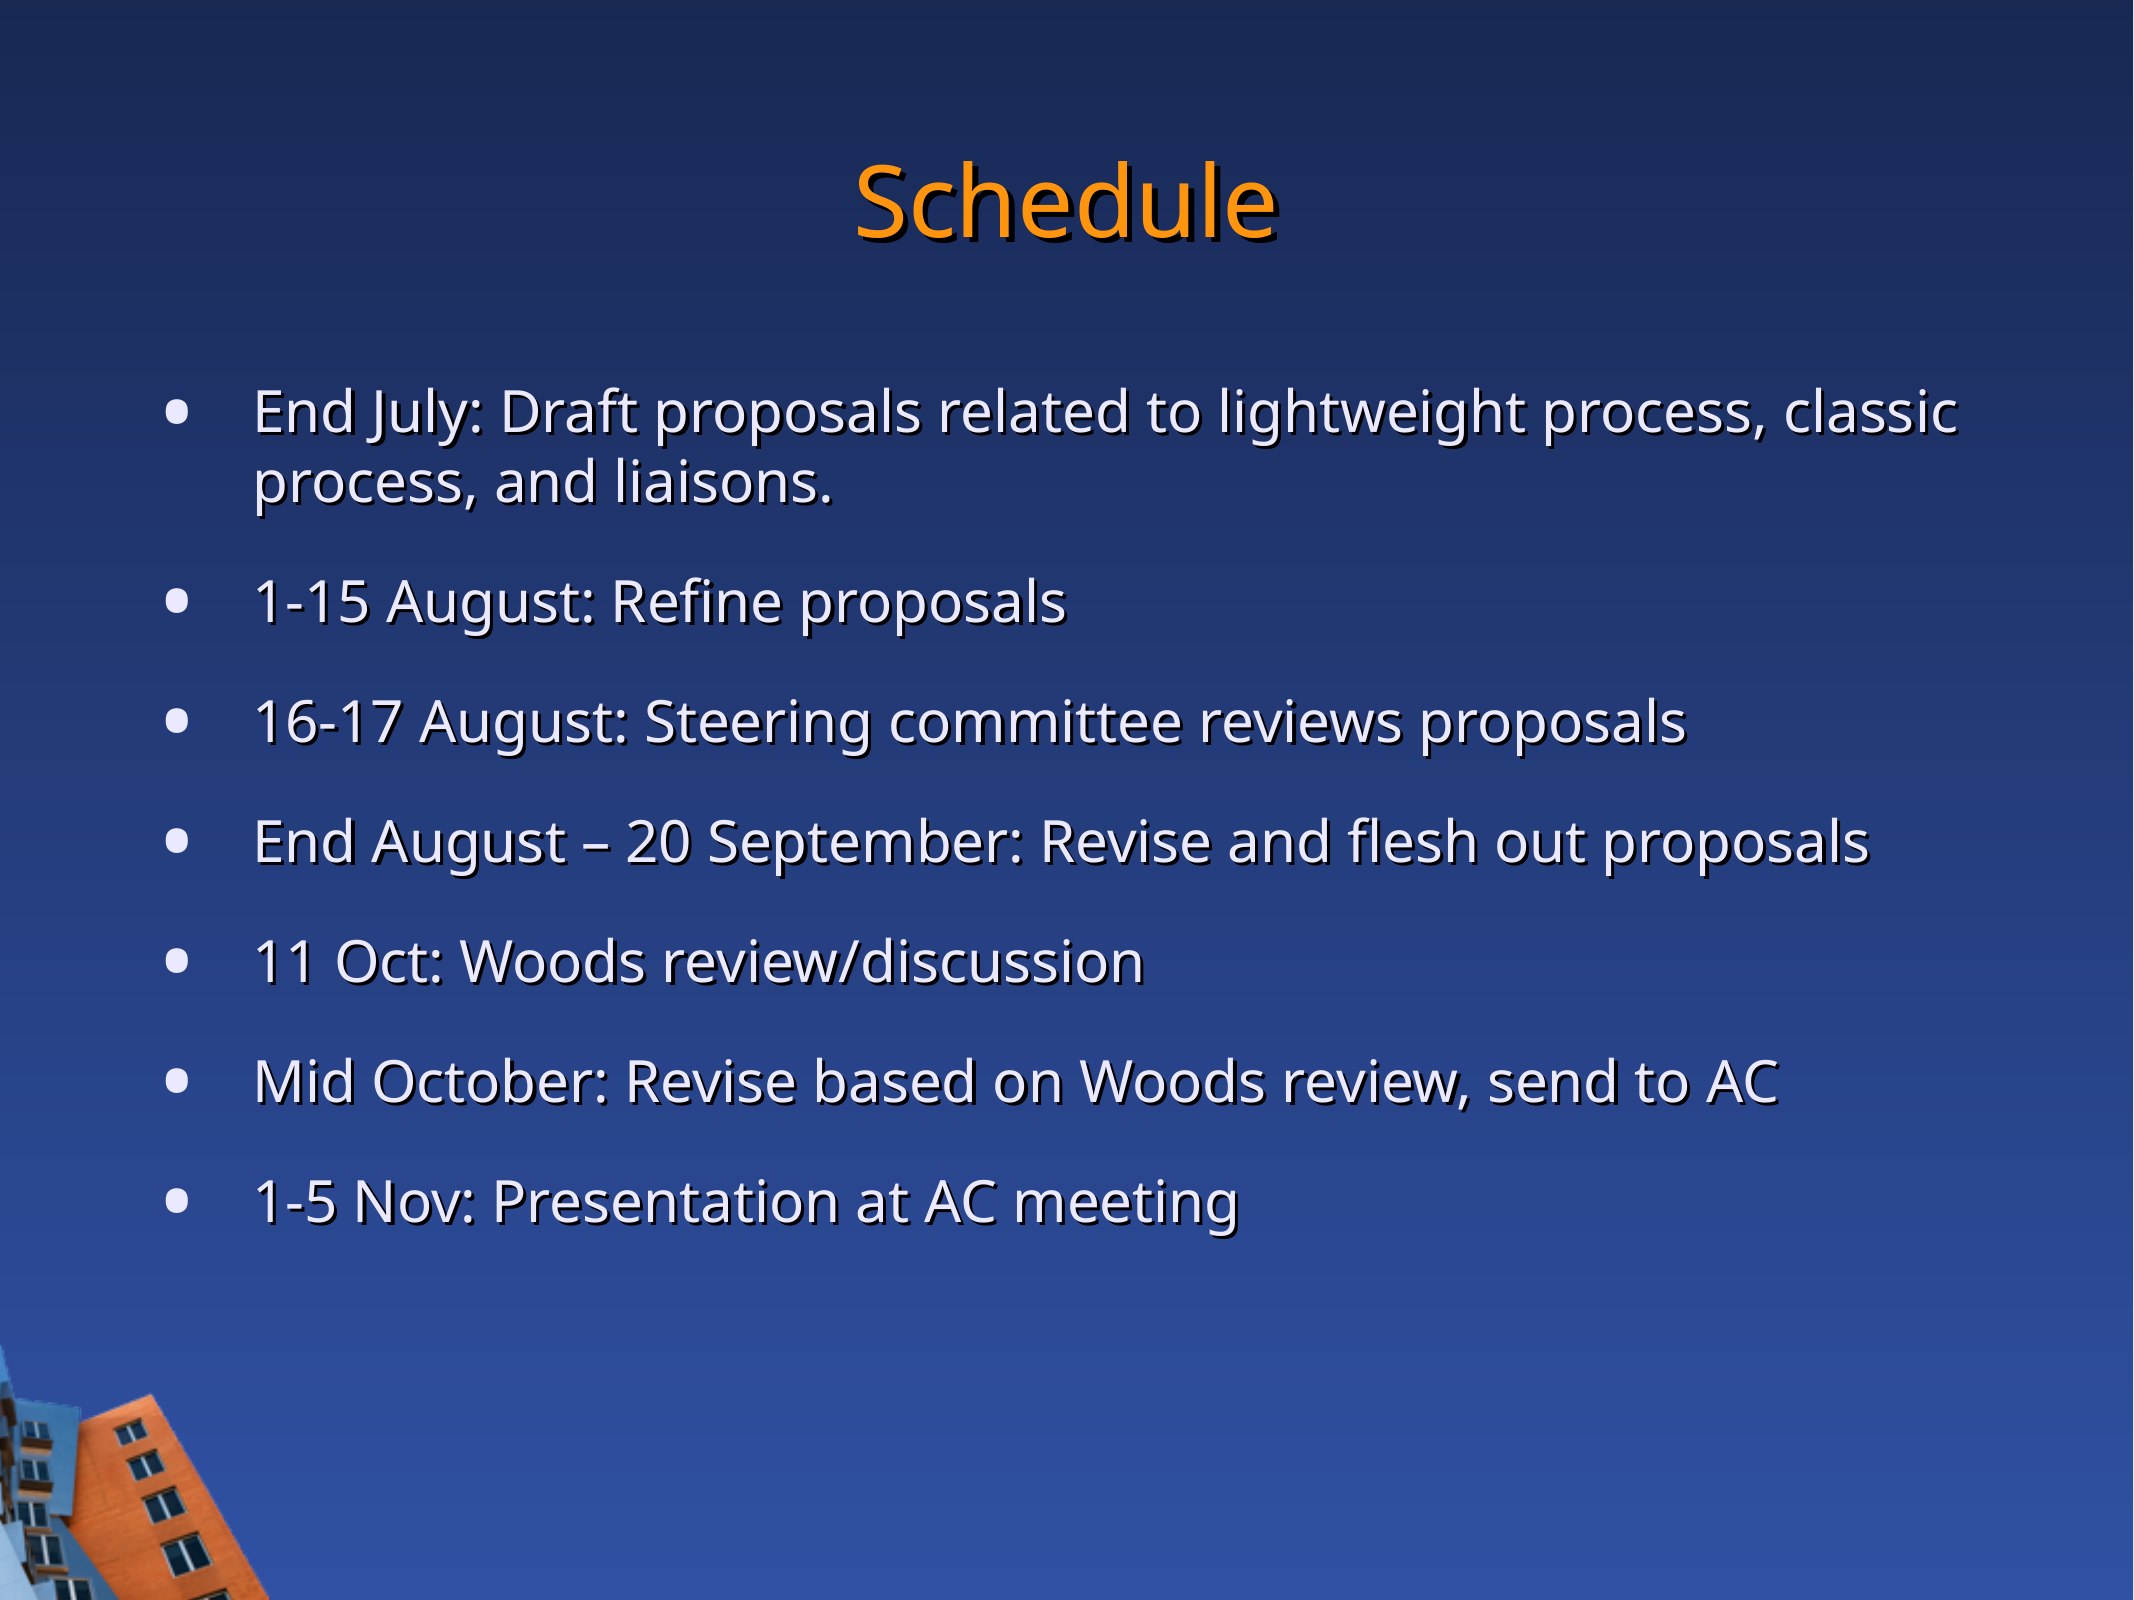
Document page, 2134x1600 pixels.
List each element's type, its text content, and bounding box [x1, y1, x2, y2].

picture [0, 1345, 269, 1600]
title Schedule [106, 71, 2027, 324]
list End July: Draft proposals related to lightweight process, classic process, and liaisons. 1-15 August: Refine proposals 16-17 August: Steering committee reviews proposals End August – 20 September: Revise and flesh out proposals 11 Oct: Woods review/discussion Mid October: Revise based on Woods review, send to AC 1-5 Nov: Presentation at AC meeting [106, 374, 2027, 1416]
